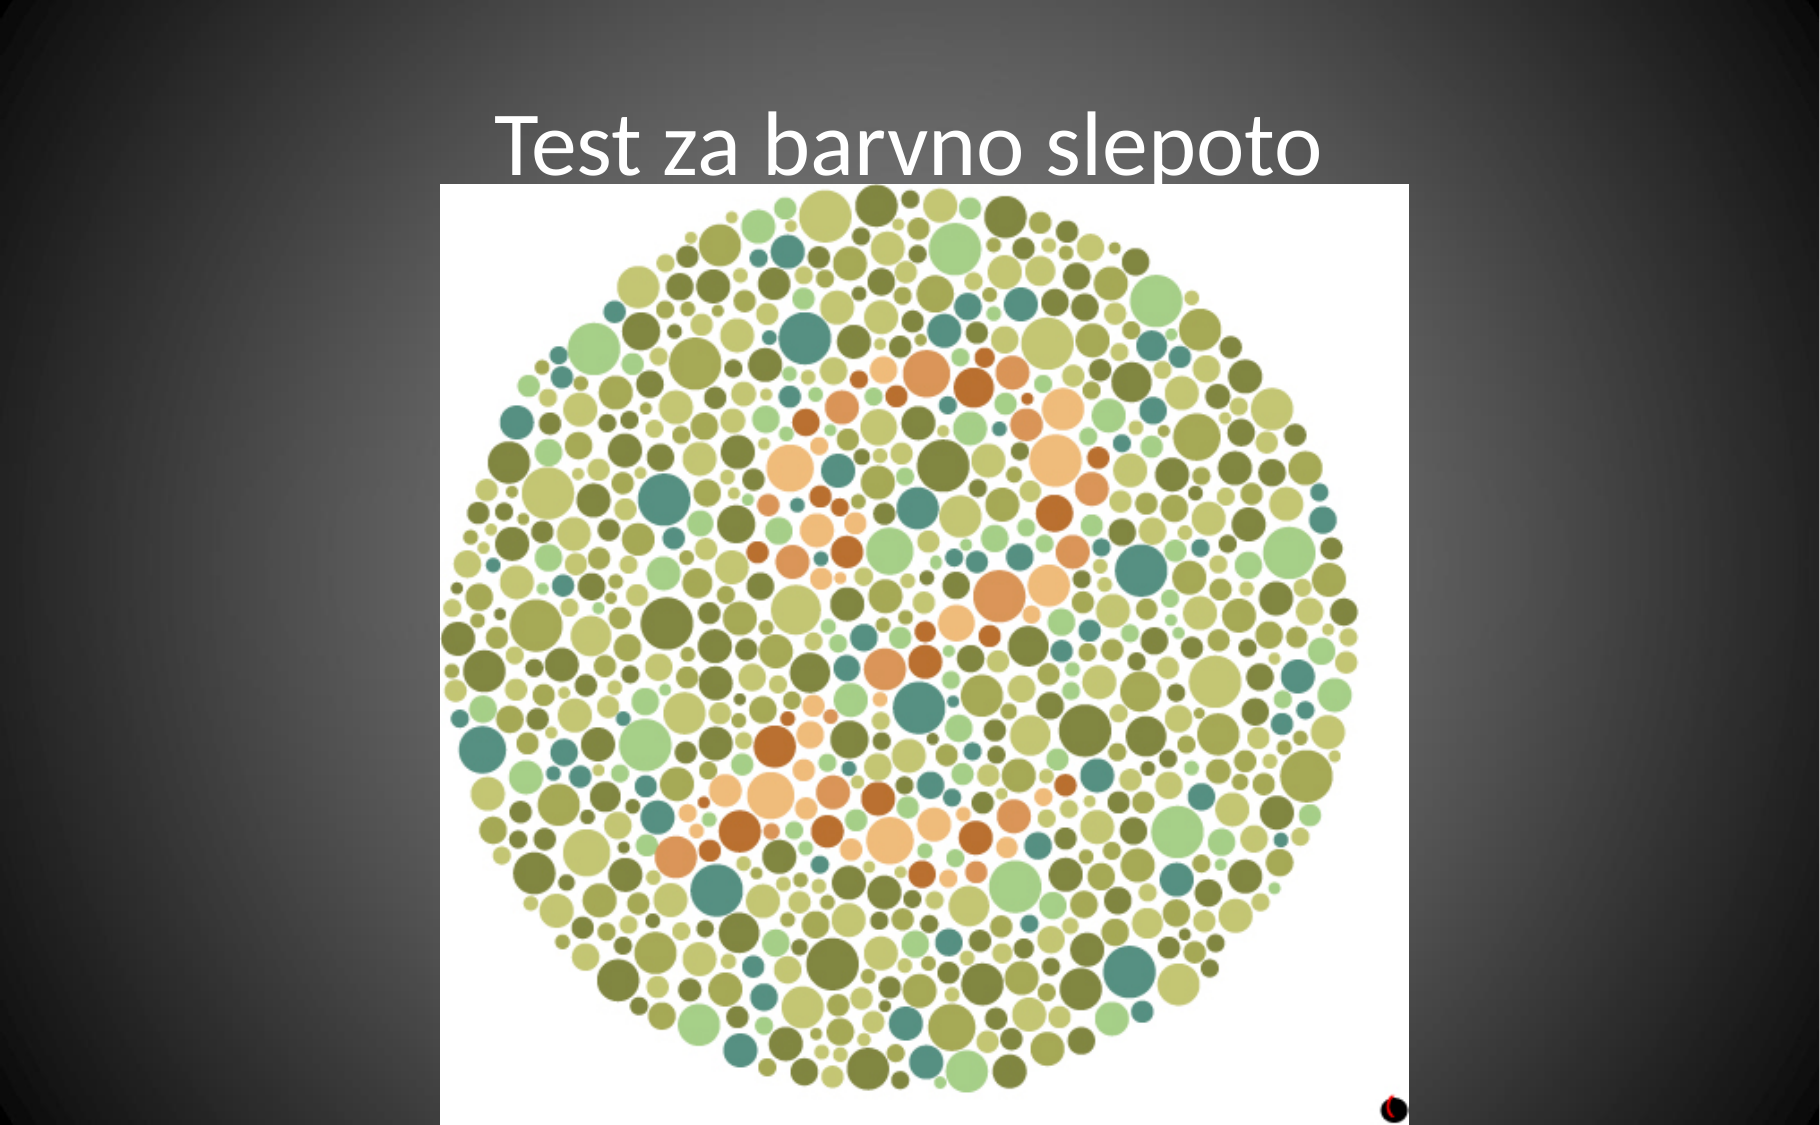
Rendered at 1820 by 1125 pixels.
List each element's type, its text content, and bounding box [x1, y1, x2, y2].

picture [0, 0, 1820, 1125]
title Test za barvno slepoto [90, 45, 1729, 233]
